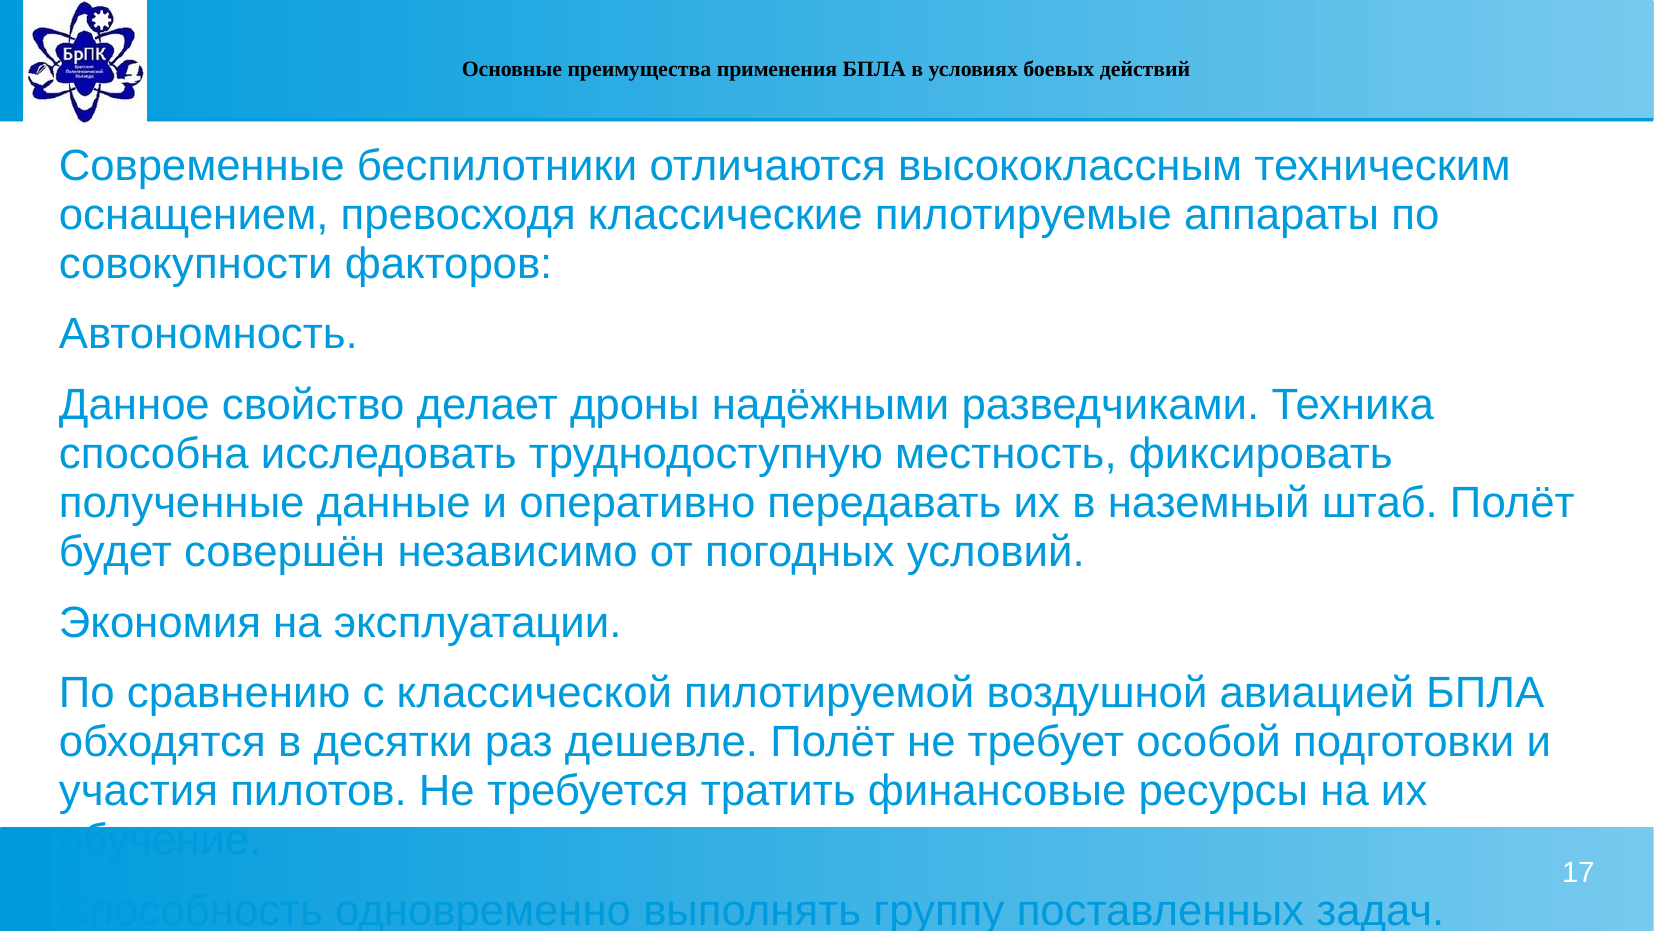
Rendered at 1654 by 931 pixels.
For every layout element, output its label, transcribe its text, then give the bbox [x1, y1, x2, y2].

title Основные преимущества применения БПЛА в условиях боевых действий [147, 29, 1595, 108]
list Современные беспилотники отличаются высококлассным техническим оснащением, превосходя классические пилотируемые аппараты по совокупности факторов: Автономность. Данное свойство делает дроны надёжными разведчиками. Техника способна исследовать труднодоступную местность, фиксировать полученные данные и оперативно передавать их в наземный штаб. Полёт будет совершён независимо от погодных условий. Экономия на эксплуатации. По сравнению с классической пилотируемой воздушной авиацией БПЛА обходятся в десятки раз дешевле. Полёт не требует особой подготовки и участия пилотов. Не требуется тратить финансовые ресурсы на их обучение. Способность одновременно выполнять группу поставленных задач. [59, 141, 1595, 732]
picture [23, 0, 147, 124]
